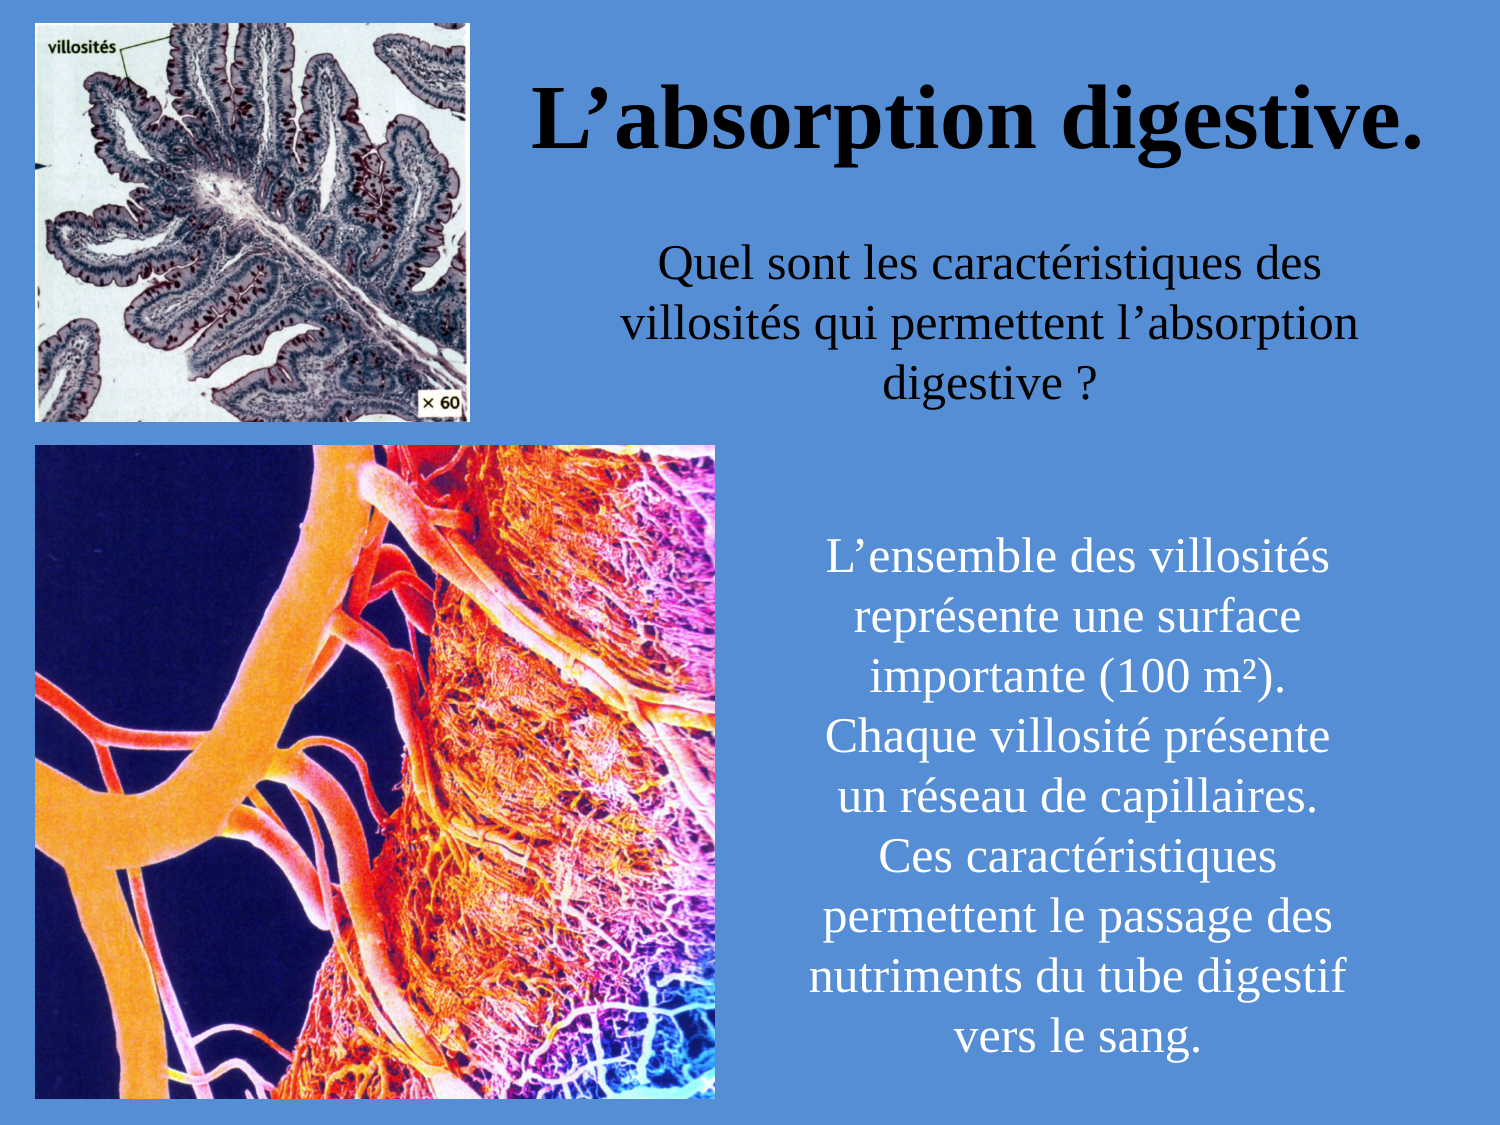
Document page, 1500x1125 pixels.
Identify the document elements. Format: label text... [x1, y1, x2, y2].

text_box L’ensemble des villosités représente une surface importante (100 m²). Chaque villosité présente un réseau de capillaires. Ces caractéristiques permettent le passage des nutriments du tube digestif vers le sang. [785, 515, 1371, 1071]
text_box Quel sont les caractéristiques des villosités qui permettent l’absorption digestive ? [574, 222, 1407, 418]
title L’absorption digestive. [503, 35, 1454, 188]
picture [35, 445, 715, 1099]
picture [35, 23, 470, 422]
